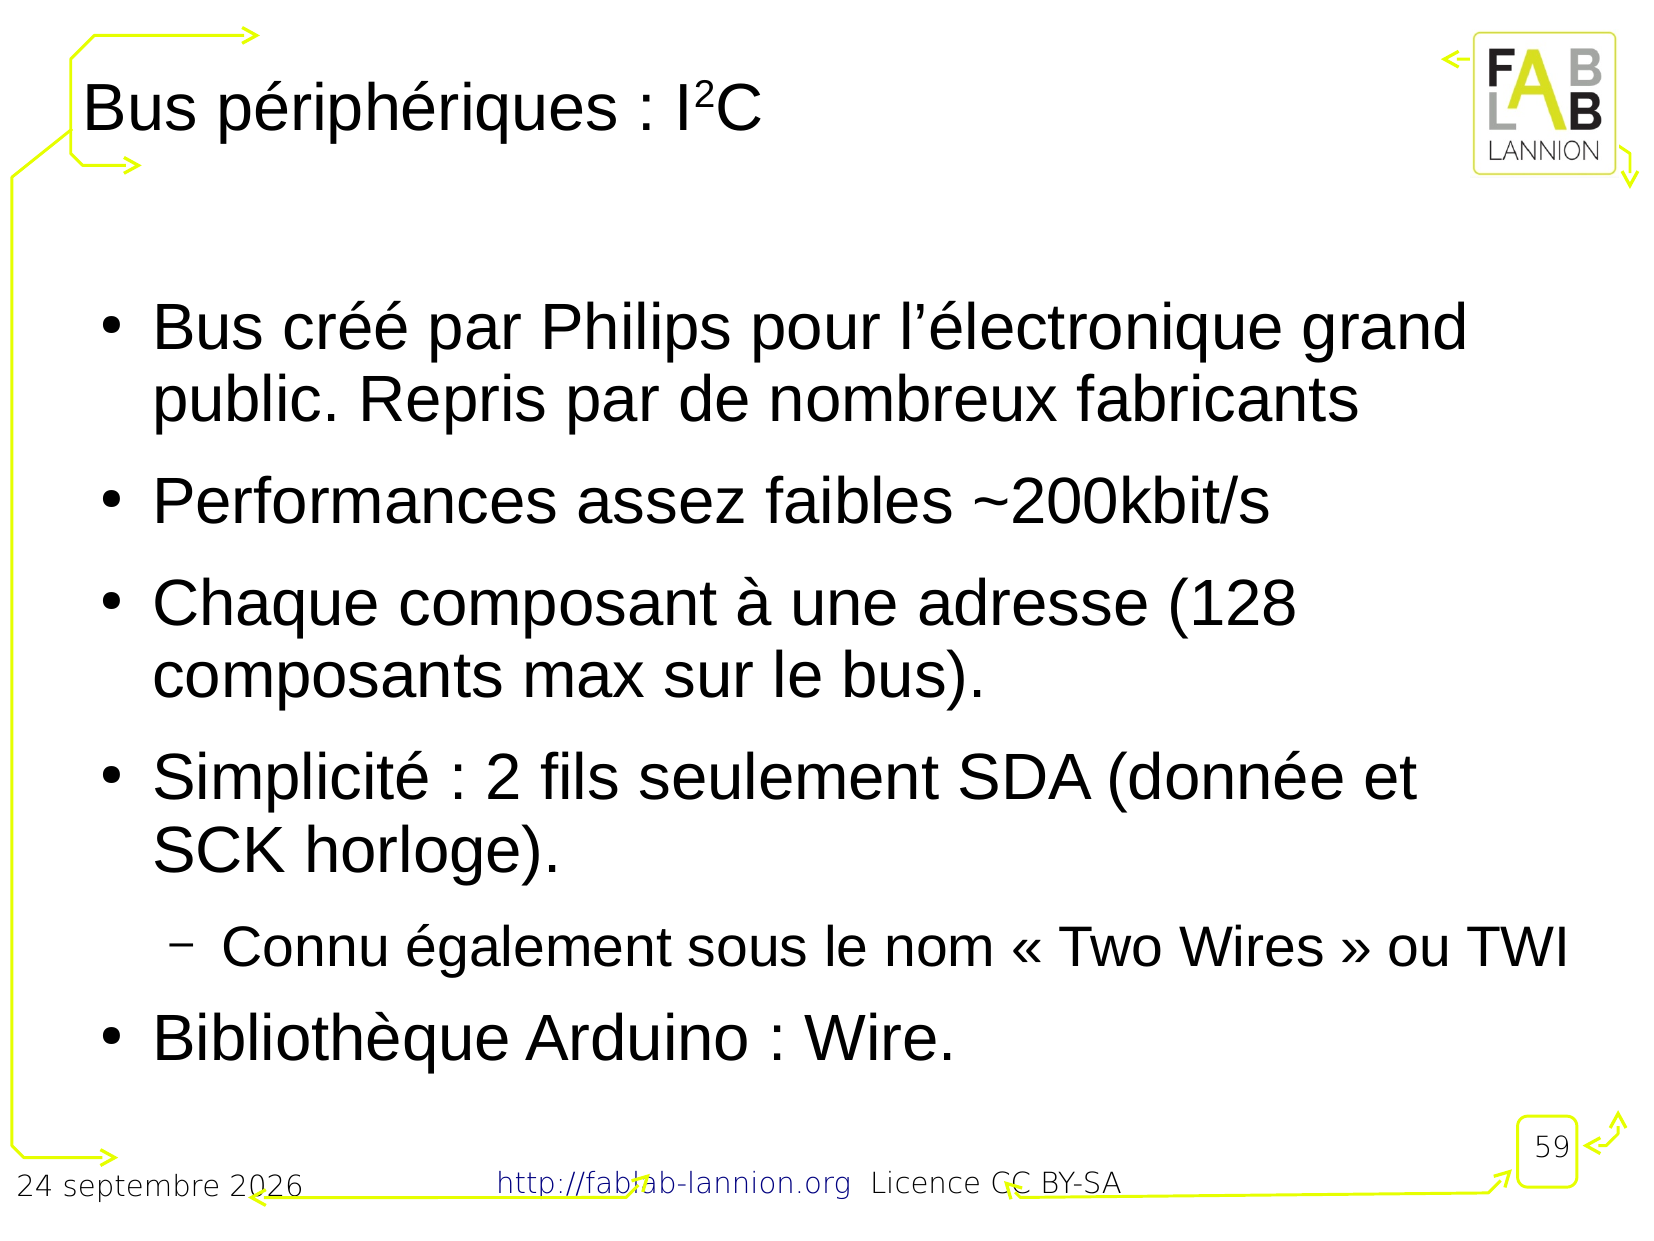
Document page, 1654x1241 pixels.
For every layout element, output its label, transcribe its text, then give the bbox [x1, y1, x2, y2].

list Bus créé par Philips pour l’électronique grand public. Repris par de nombreux fabricants Performances assez faibles ~200kbit/s Chaque composant à une adresse (128 composants max sur le bus). Simplicité : 2 fils seulement SDA (donnée et SCK horloge). Connu également sous le nom « Two Wires » ou TWI Bibliothèque Arduino : Wire. [82, 290, 1571, 1099]
title Bus périphériques : I2C [82, 49, 1441, 166]
picture [1470, 29, 1619, 178]
